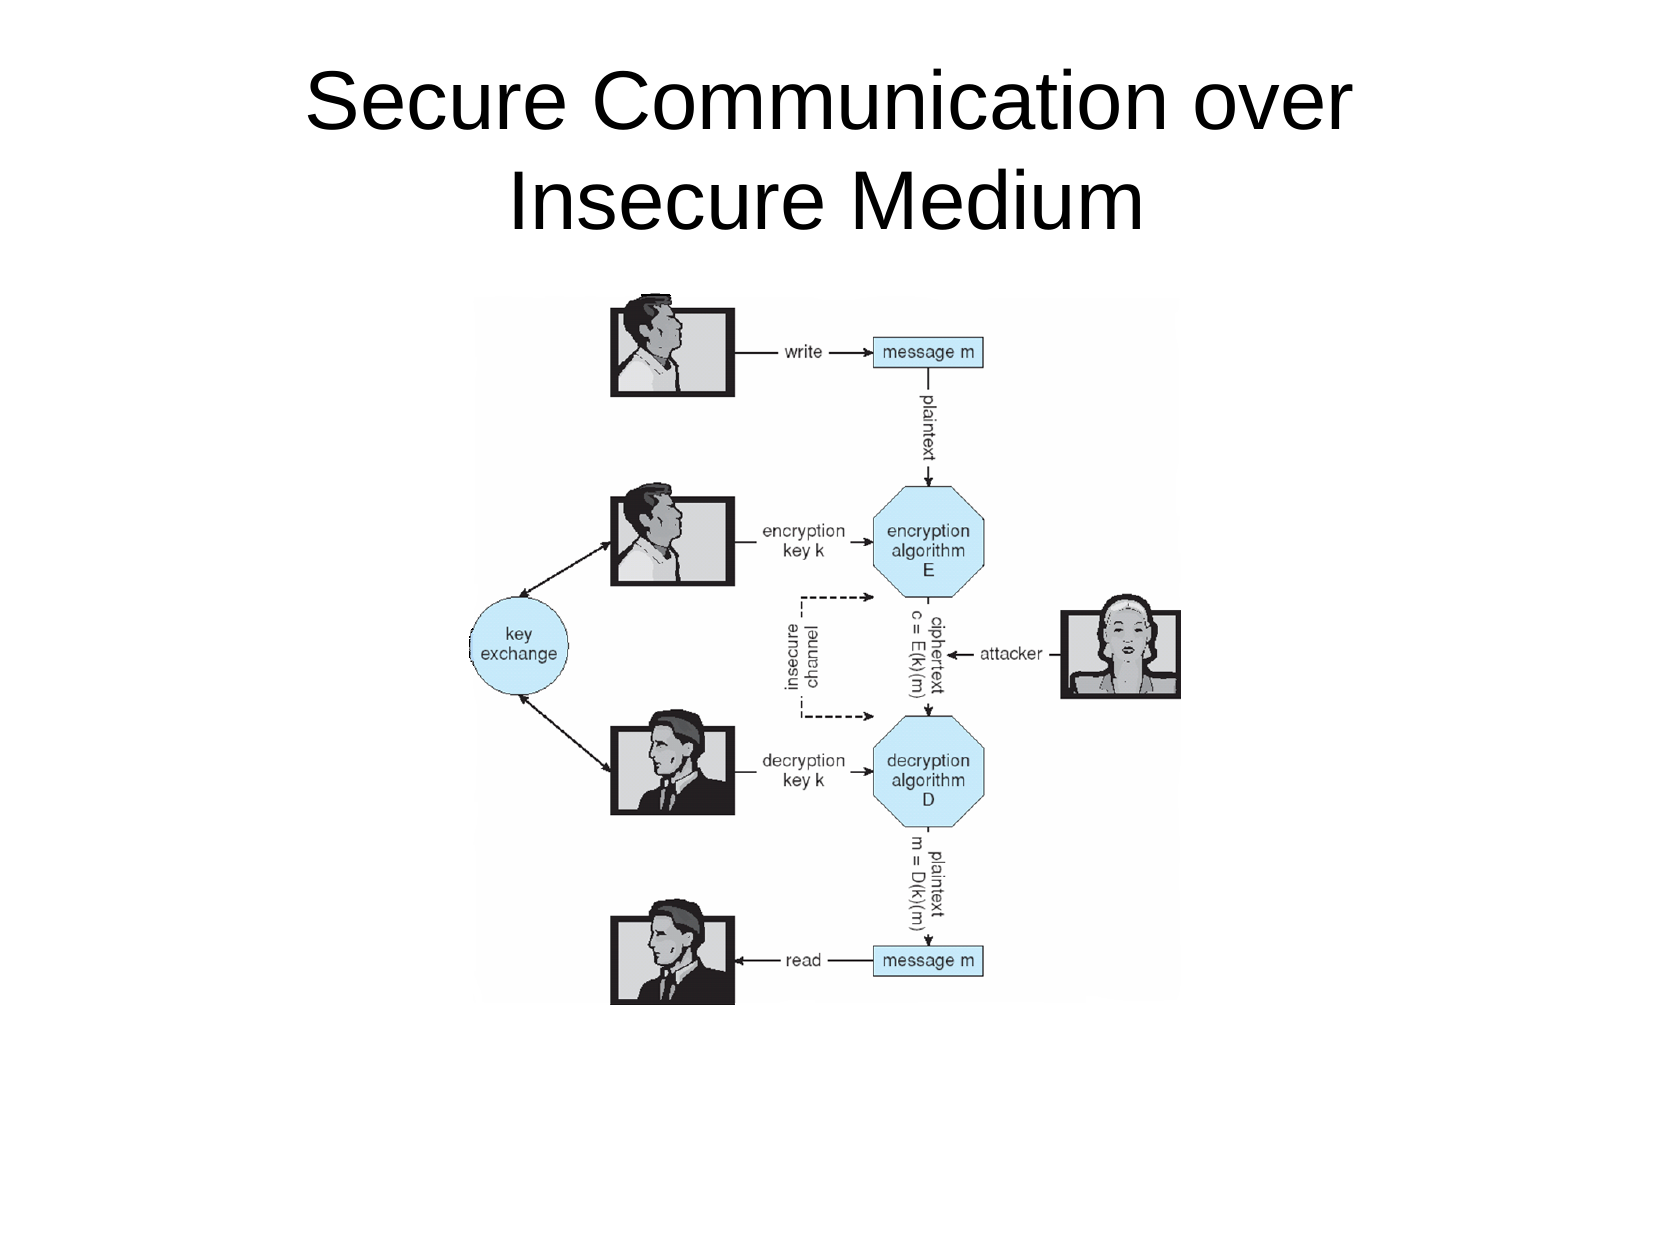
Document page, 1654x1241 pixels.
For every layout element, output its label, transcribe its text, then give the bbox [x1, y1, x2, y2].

picture [467, 290, 1186, 1010]
title Secure Communication over Insecure Medium [82, 35, 1571, 257]
